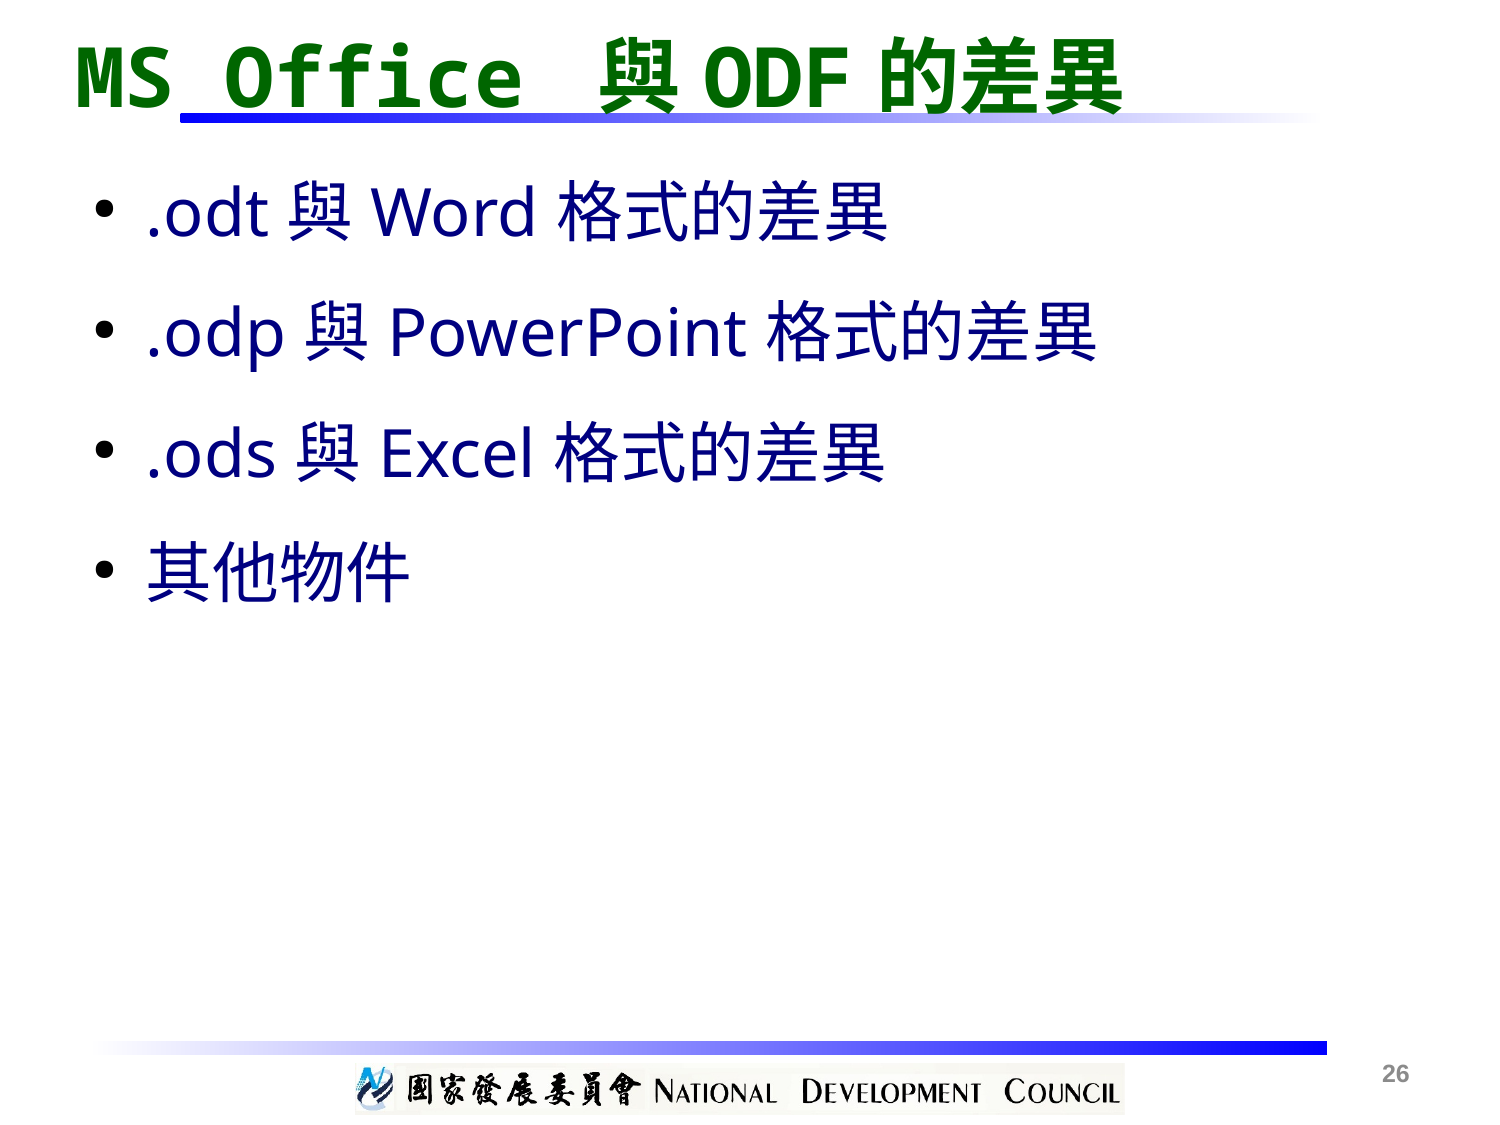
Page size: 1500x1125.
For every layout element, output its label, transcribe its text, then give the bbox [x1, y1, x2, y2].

picture [355, 1063, 1125, 1115]
list .odt 與 Word 格式的差異 .odp 與 PowerPoint 格式的差異 .ods 與 Excel 格式的差異 其他物件 [75, 165, 1425, 1005]
title MS Office 與ODF的差異 [75, 25, 1425, 126]
